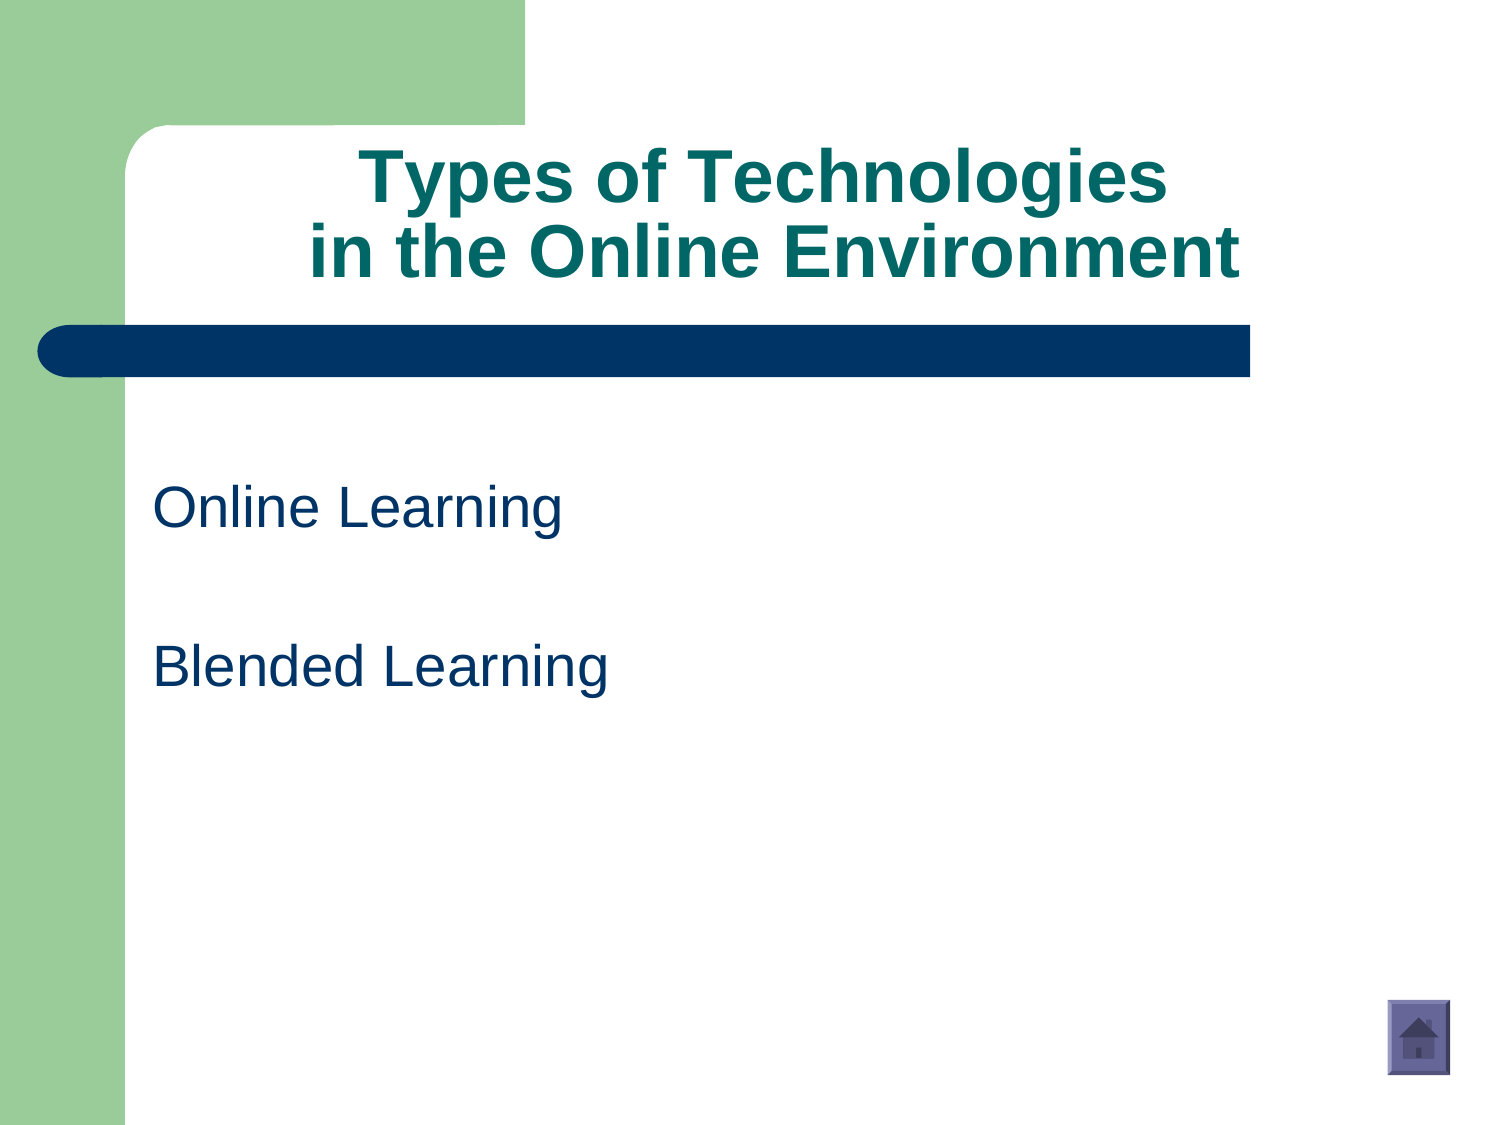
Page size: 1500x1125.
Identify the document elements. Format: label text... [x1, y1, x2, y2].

title Types of Technologies in the Online Environment [136, 123, 1414, 301]
list Online Learning Blended Learning [137, 387, 1400, 999]
text_box [1388, 999, 1451, 1076]
